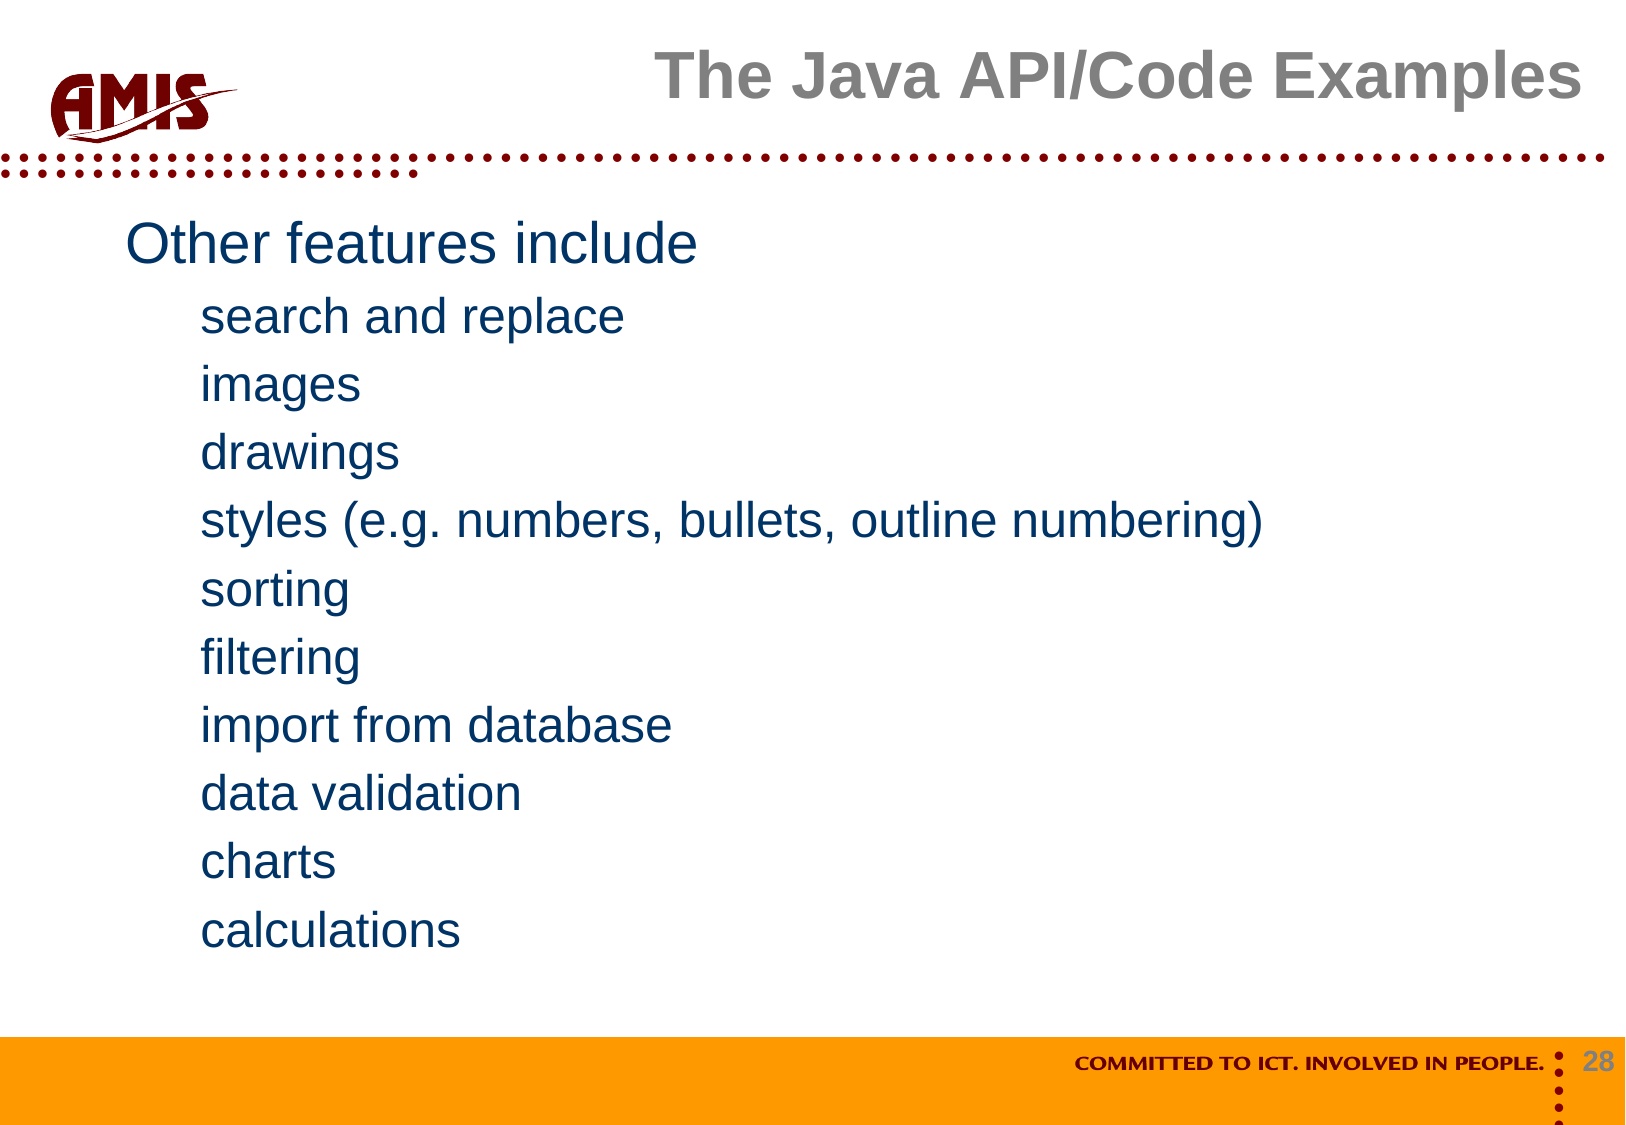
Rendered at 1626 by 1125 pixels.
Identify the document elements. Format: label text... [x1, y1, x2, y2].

picture [1074, 1055, 1544, 1071]
picture [50, 73, 238, 144]
list Other features include search and replace images drawings styles (e.g. numbers, bullets, outline numbering) sorting filtering import from database data validation charts calculations [124, 210, 1500, 1061]
title The Java API/Code Examples [262, 27, 1585, 123]
